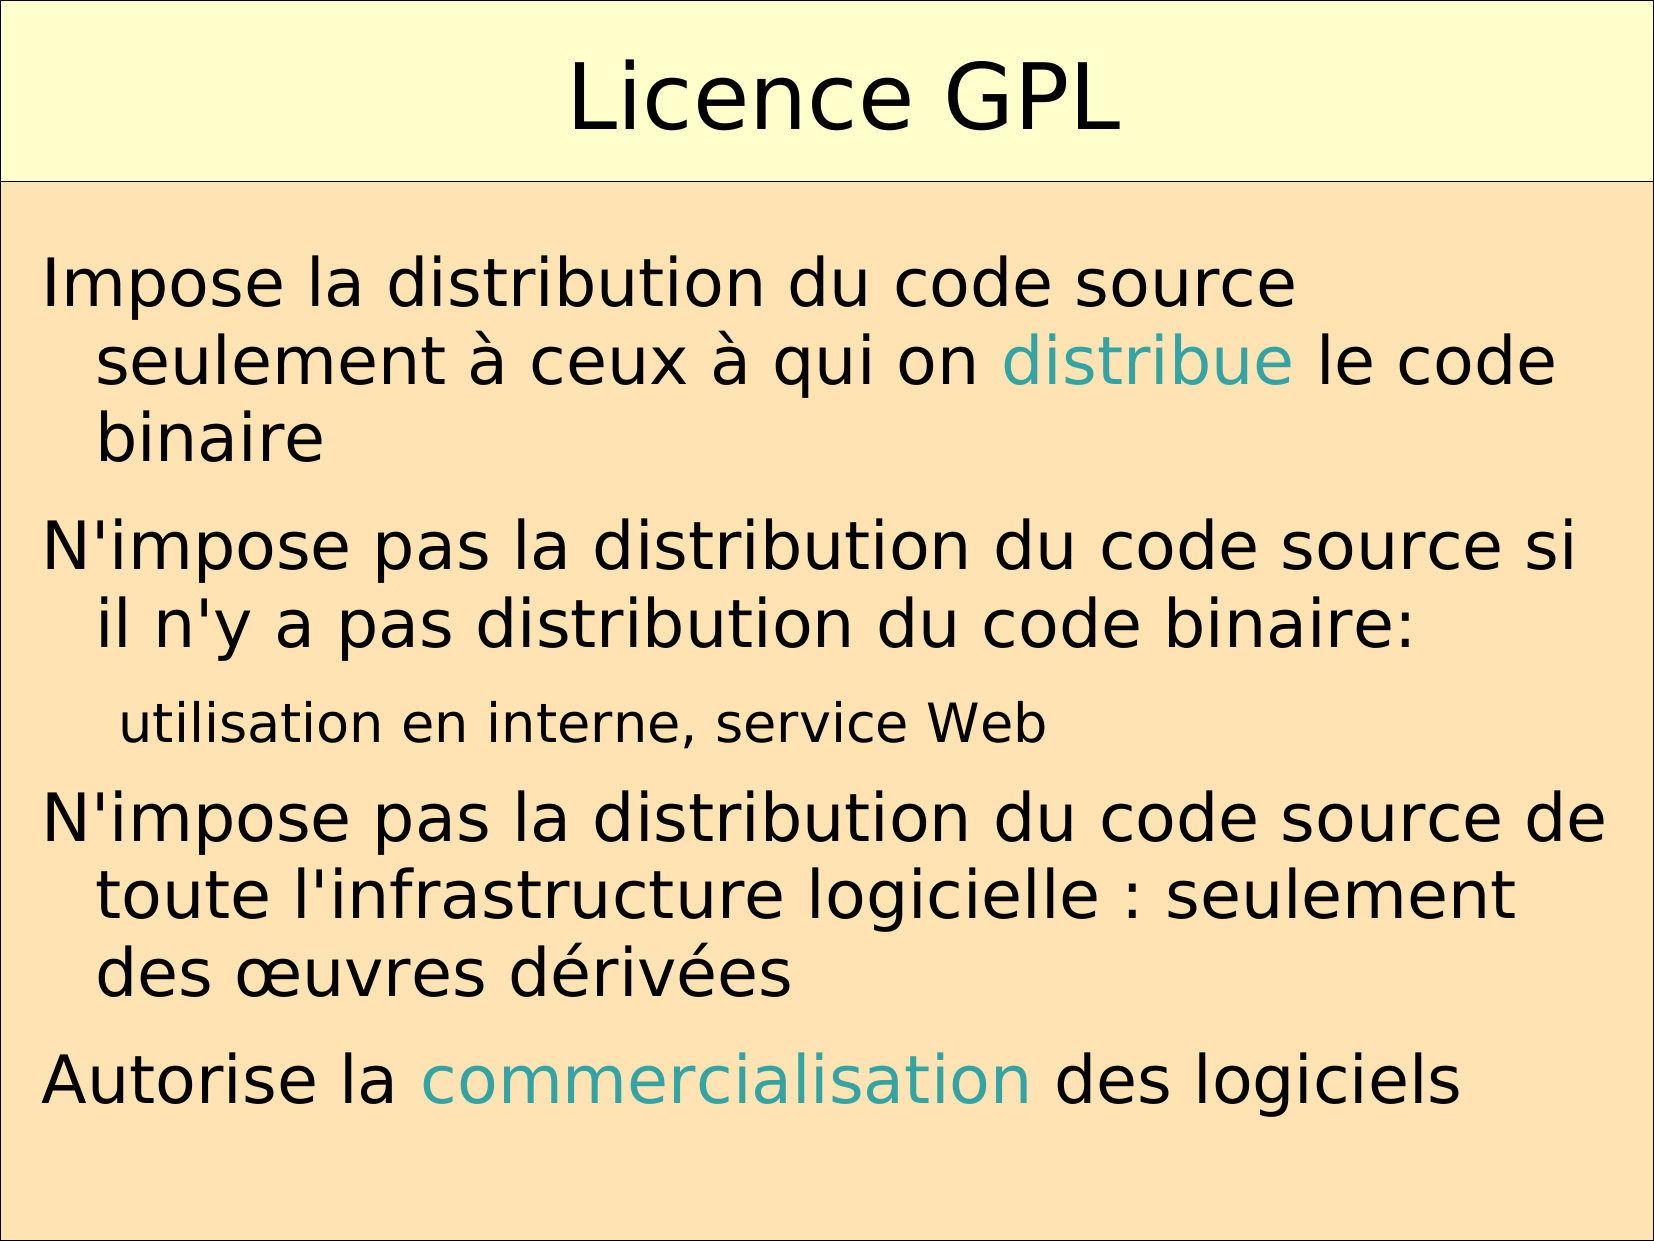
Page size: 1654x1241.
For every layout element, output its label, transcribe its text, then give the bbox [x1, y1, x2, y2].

title Licence GPL [135, 43, 1552, 151]
list Impose la distribution du code source seulement à ceux à qui on distribue le code binaire N'impose pas la distribution du code source si il n'y a pas distribution du code binaire: utilisation en interne, service Web N'impose pas la distribution du code source de toute l'infrastructure logicielle : seulement des œuvres dérivées Autorise la commercialisation des logiciels [24, 244, 1611, 1163]
